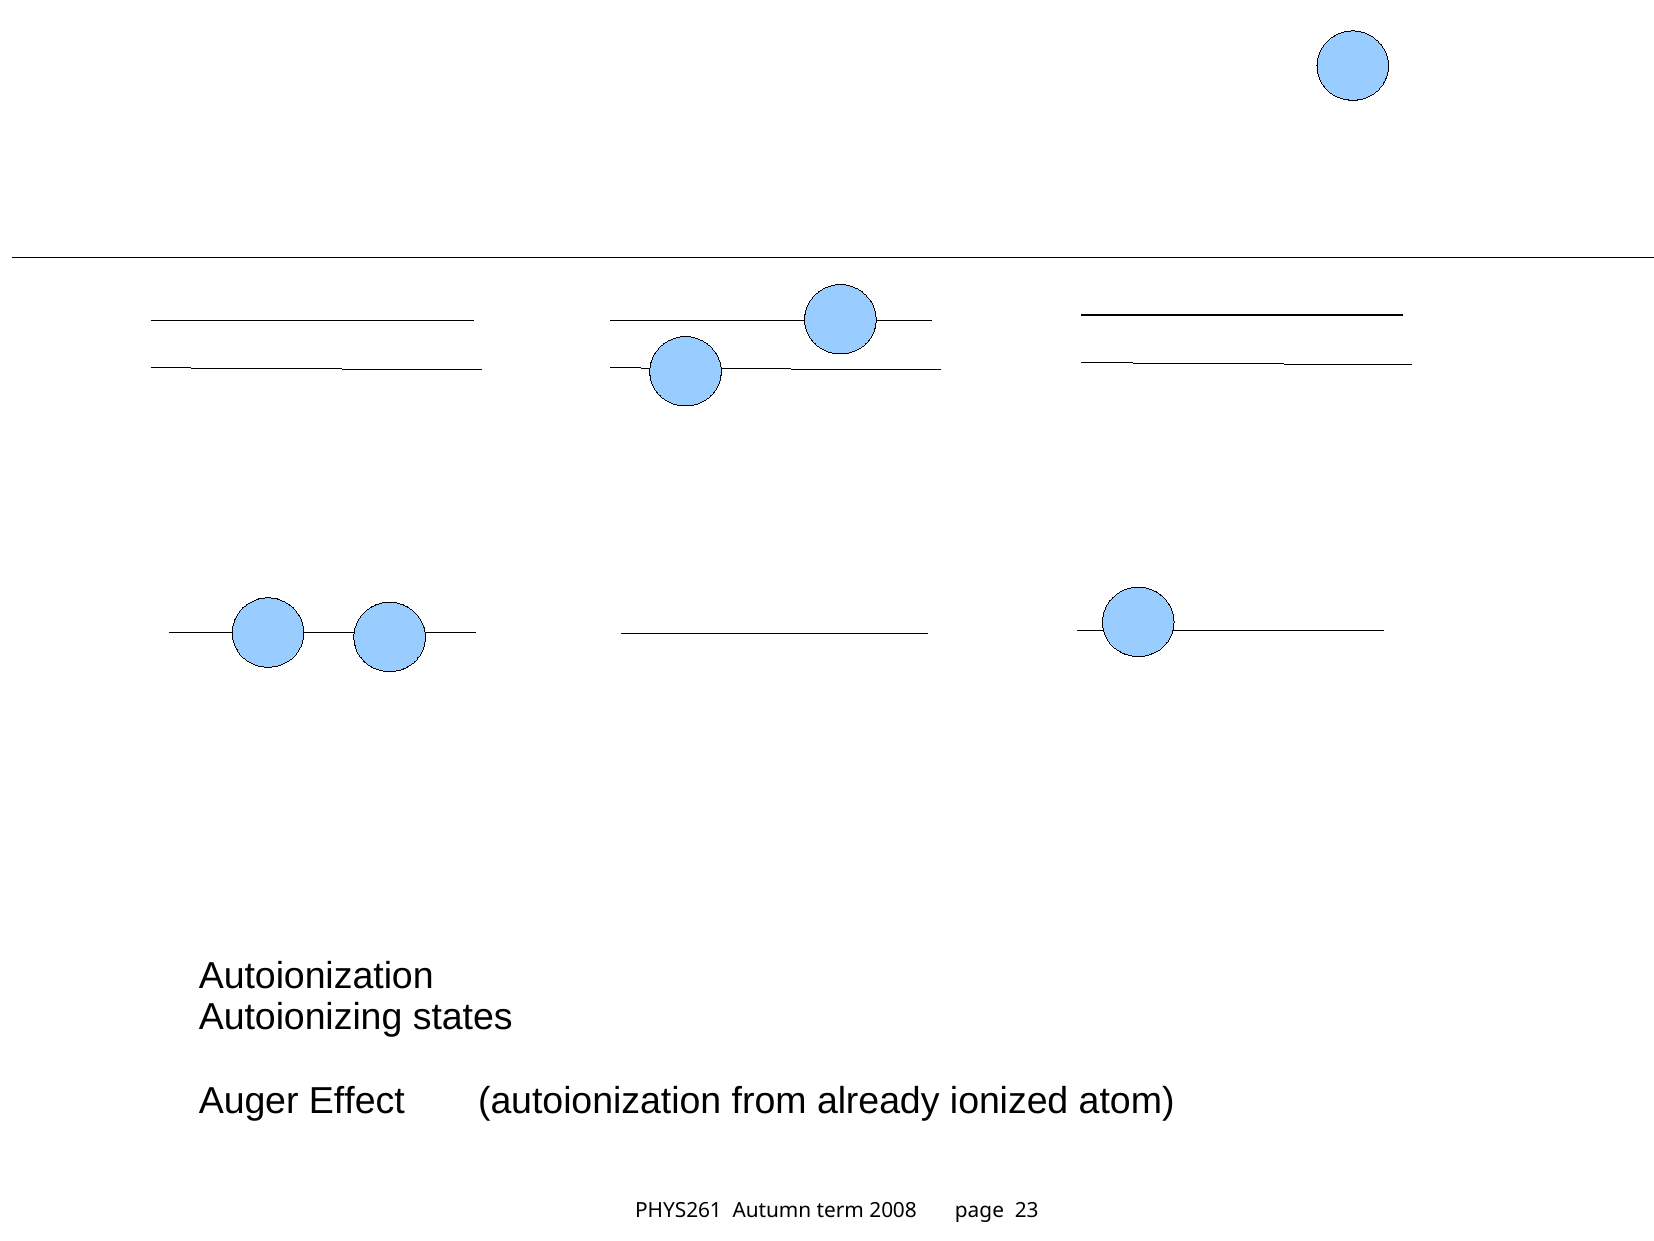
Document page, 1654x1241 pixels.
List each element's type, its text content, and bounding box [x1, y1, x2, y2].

text_box [232, 597, 304, 668]
text_box [1102, 587, 1175, 657]
text_box [649, 336, 722, 406]
text_box Autoionization Autoionizing states Auger Effect (autoionization from already ionized atom) [184, 946, 1322, 1182]
text_box [804, 284, 877, 354]
text_box [353, 602, 426, 672]
text_box [1316, 30, 1389, 101]
